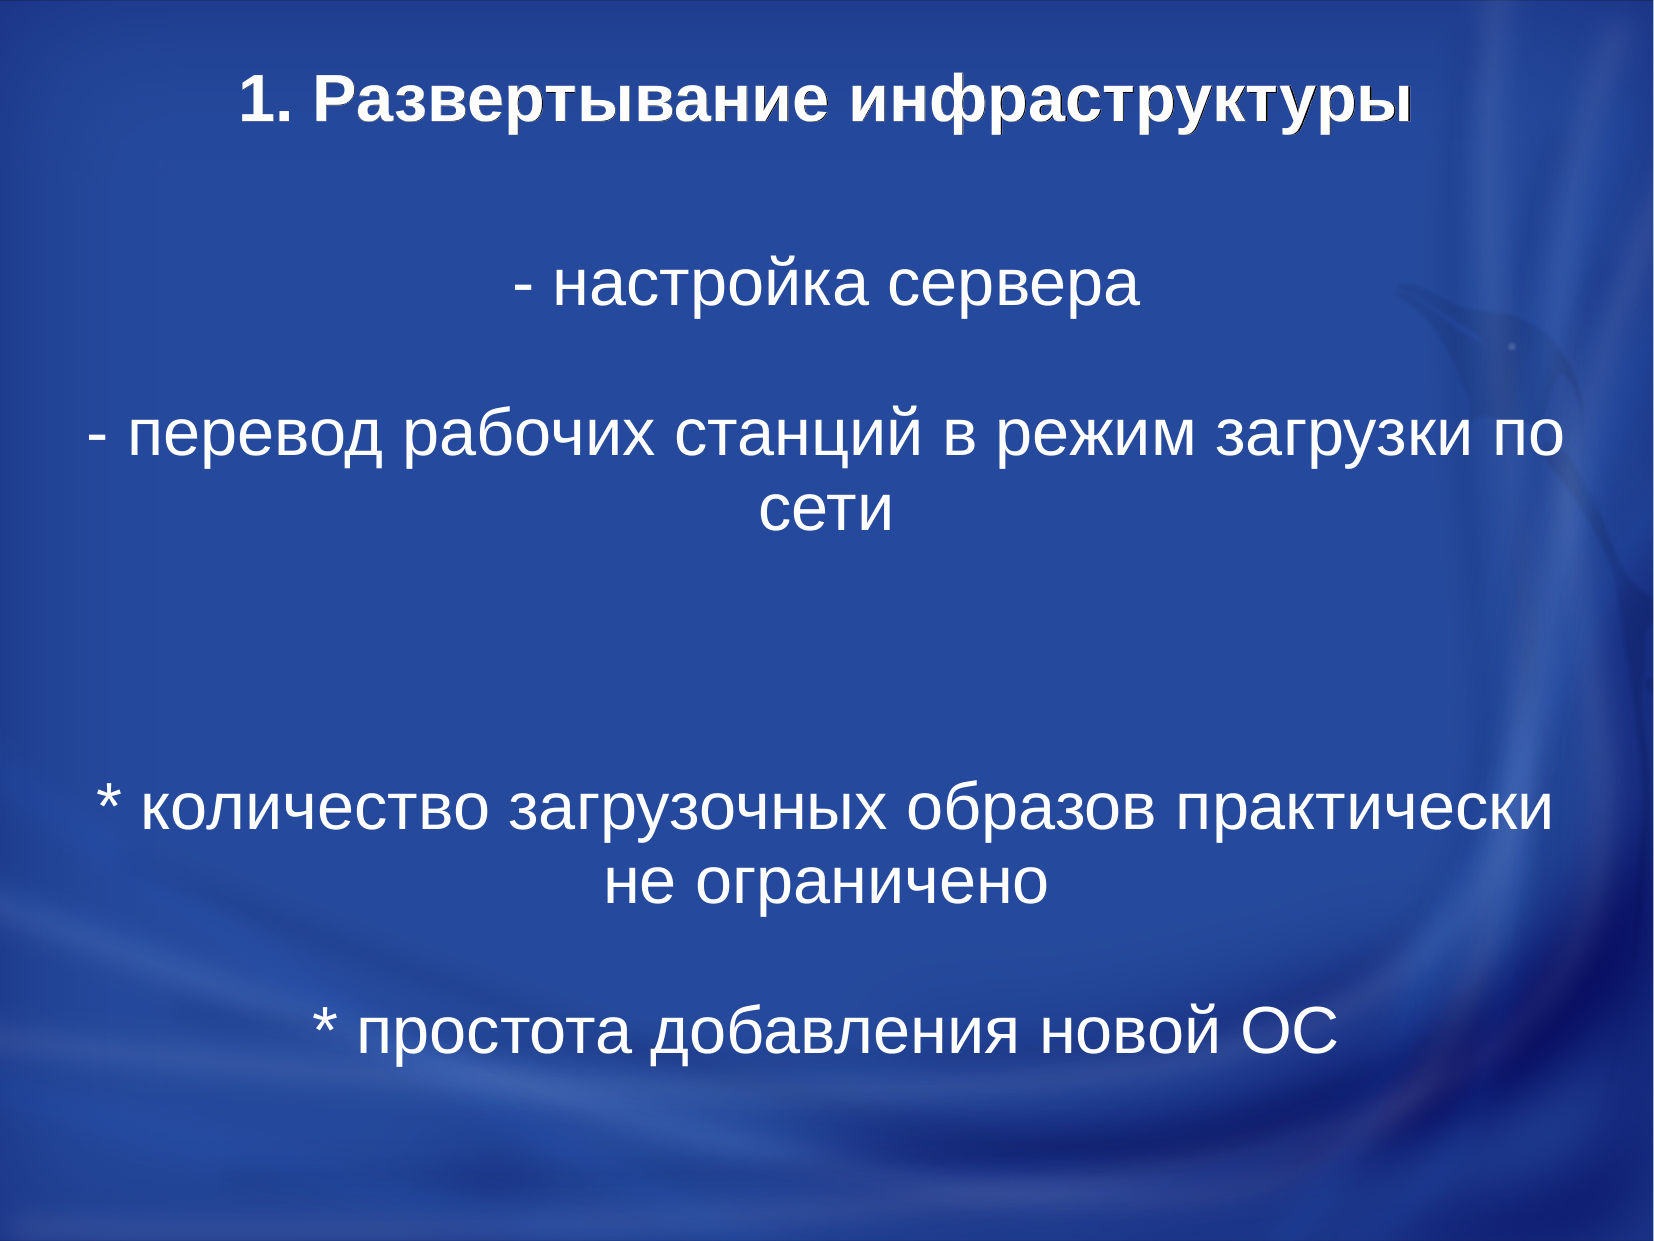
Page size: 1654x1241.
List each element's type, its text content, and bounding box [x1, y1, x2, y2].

picture [0, 0, 1654, 1241]
title 1. Развертывание инфраструктуры [82, 49, 1571, 148]
subtitle - настройка сервера - перевод рабочих станций в режим загрузки по сети * количество загрузочных образов практически не ограничено * простота добавления новой ОС [82, 206, 1571, 1182]
